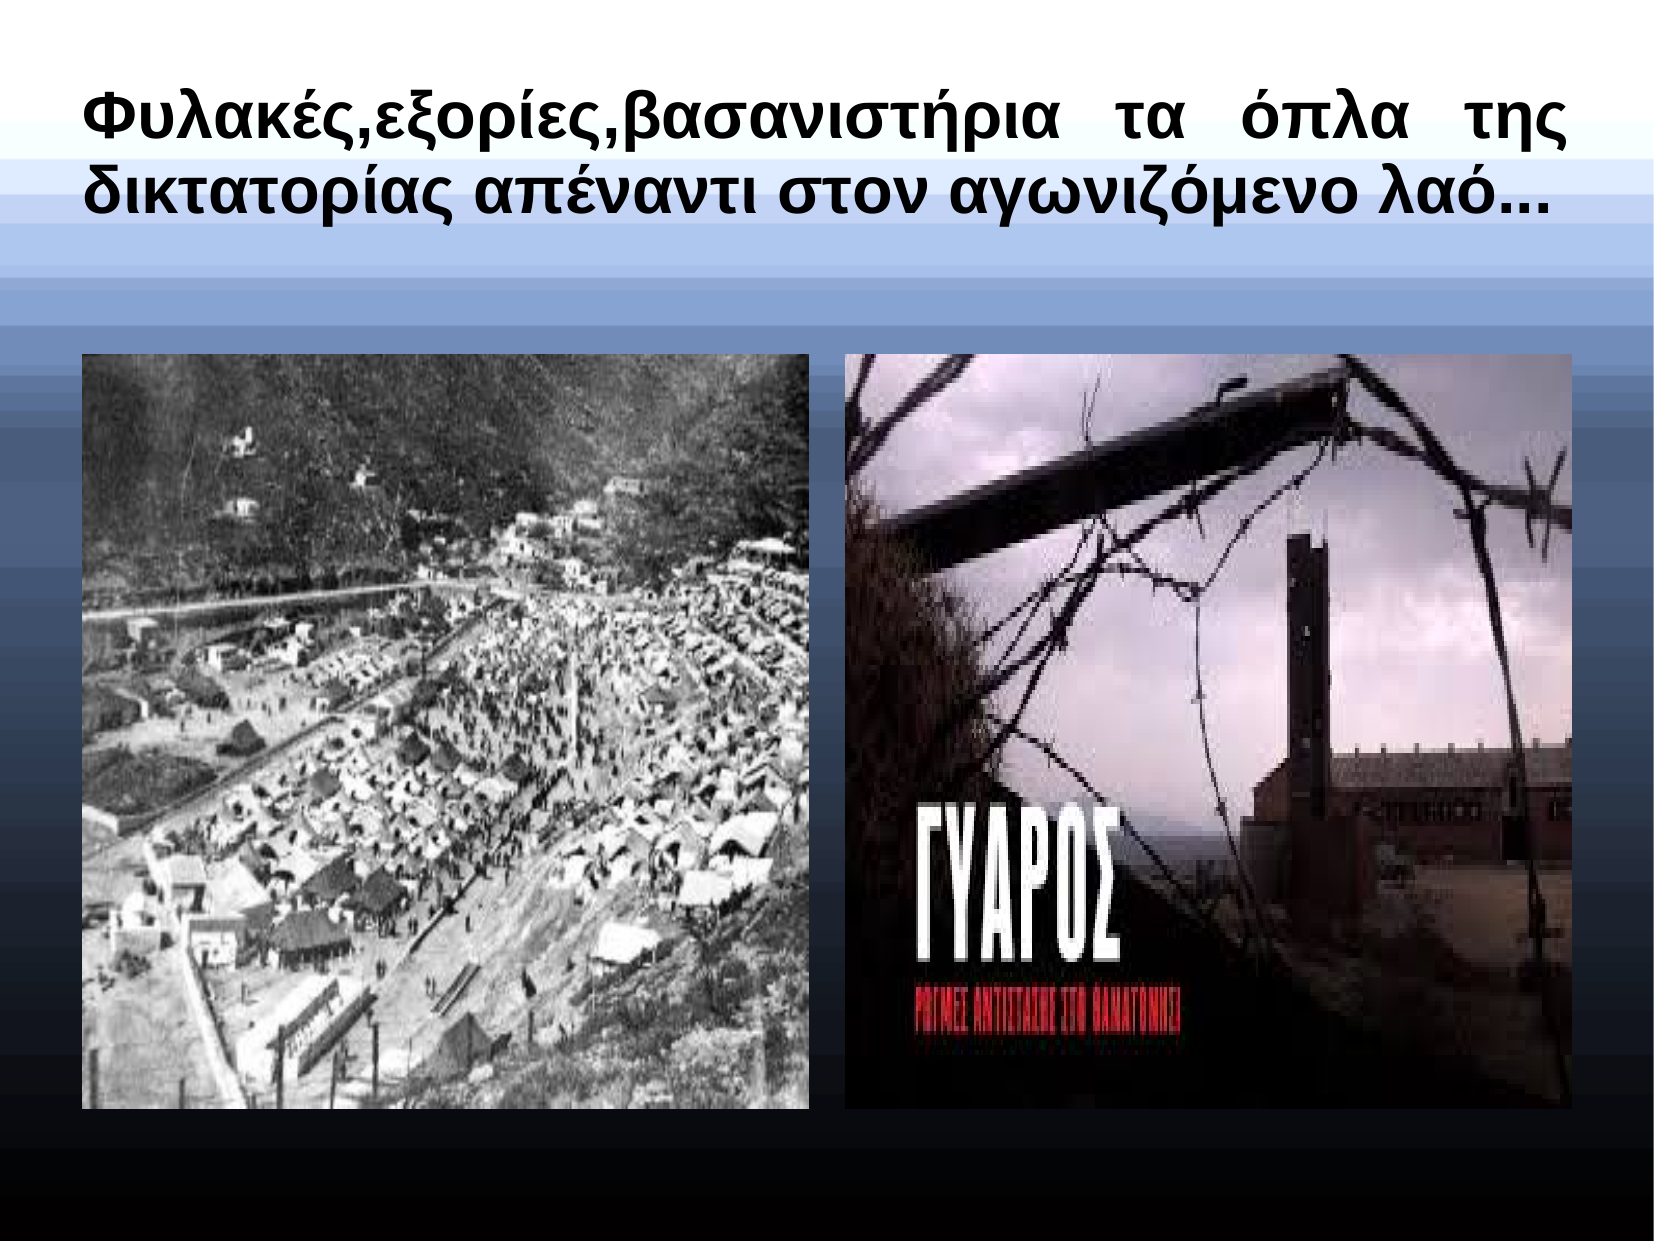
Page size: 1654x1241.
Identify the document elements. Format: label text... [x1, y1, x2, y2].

picture [0, 0, 1654, 1241]
title Φυλακές,εξορίες,βασανιστήρια τα όπλα της δικτατορίας απέναντι στον αγωνιζόμενο λαό... [82, 49, 1571, 257]
